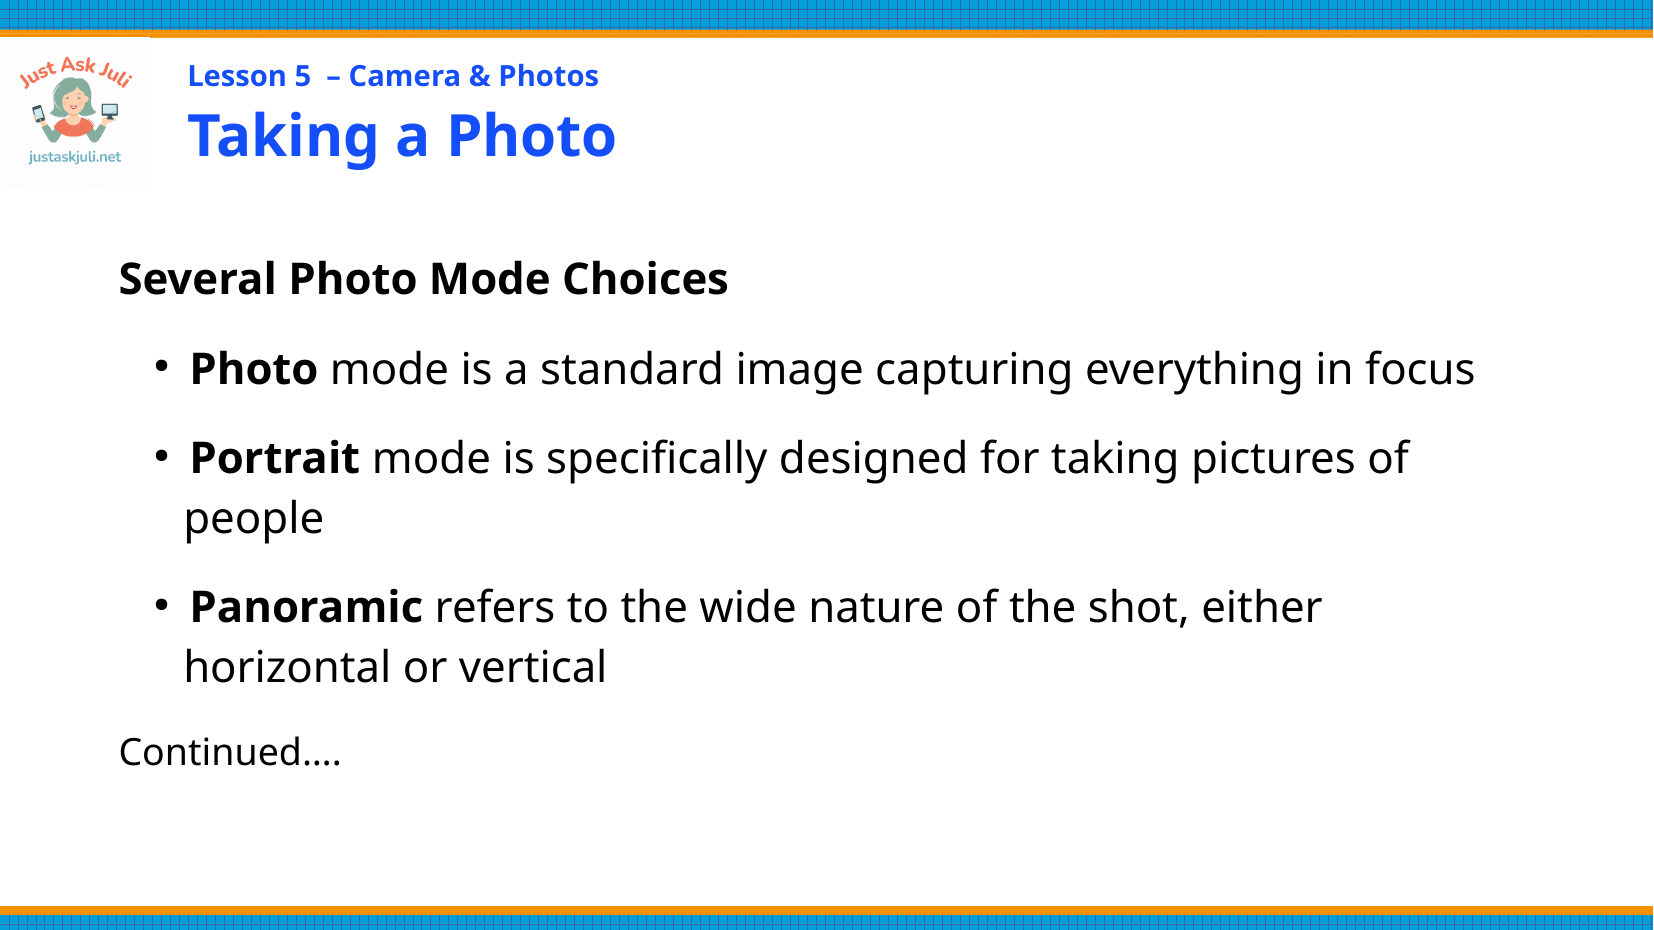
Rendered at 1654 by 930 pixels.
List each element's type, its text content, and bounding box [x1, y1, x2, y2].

text_box Several Photo Mode Choices Photo mode is a standard image capturing everything in focus Portrait mode is specifically designed for taking pictures of people Panoramic refers to the wide nature of the shot, either horizontal or vertical Continued…. [112, 187, 1537, 837]
text_box Lesson 5 – Camera & Photos Taking a Photo [187, 37, 1238, 192]
picture [0, 37, 150, 188]
